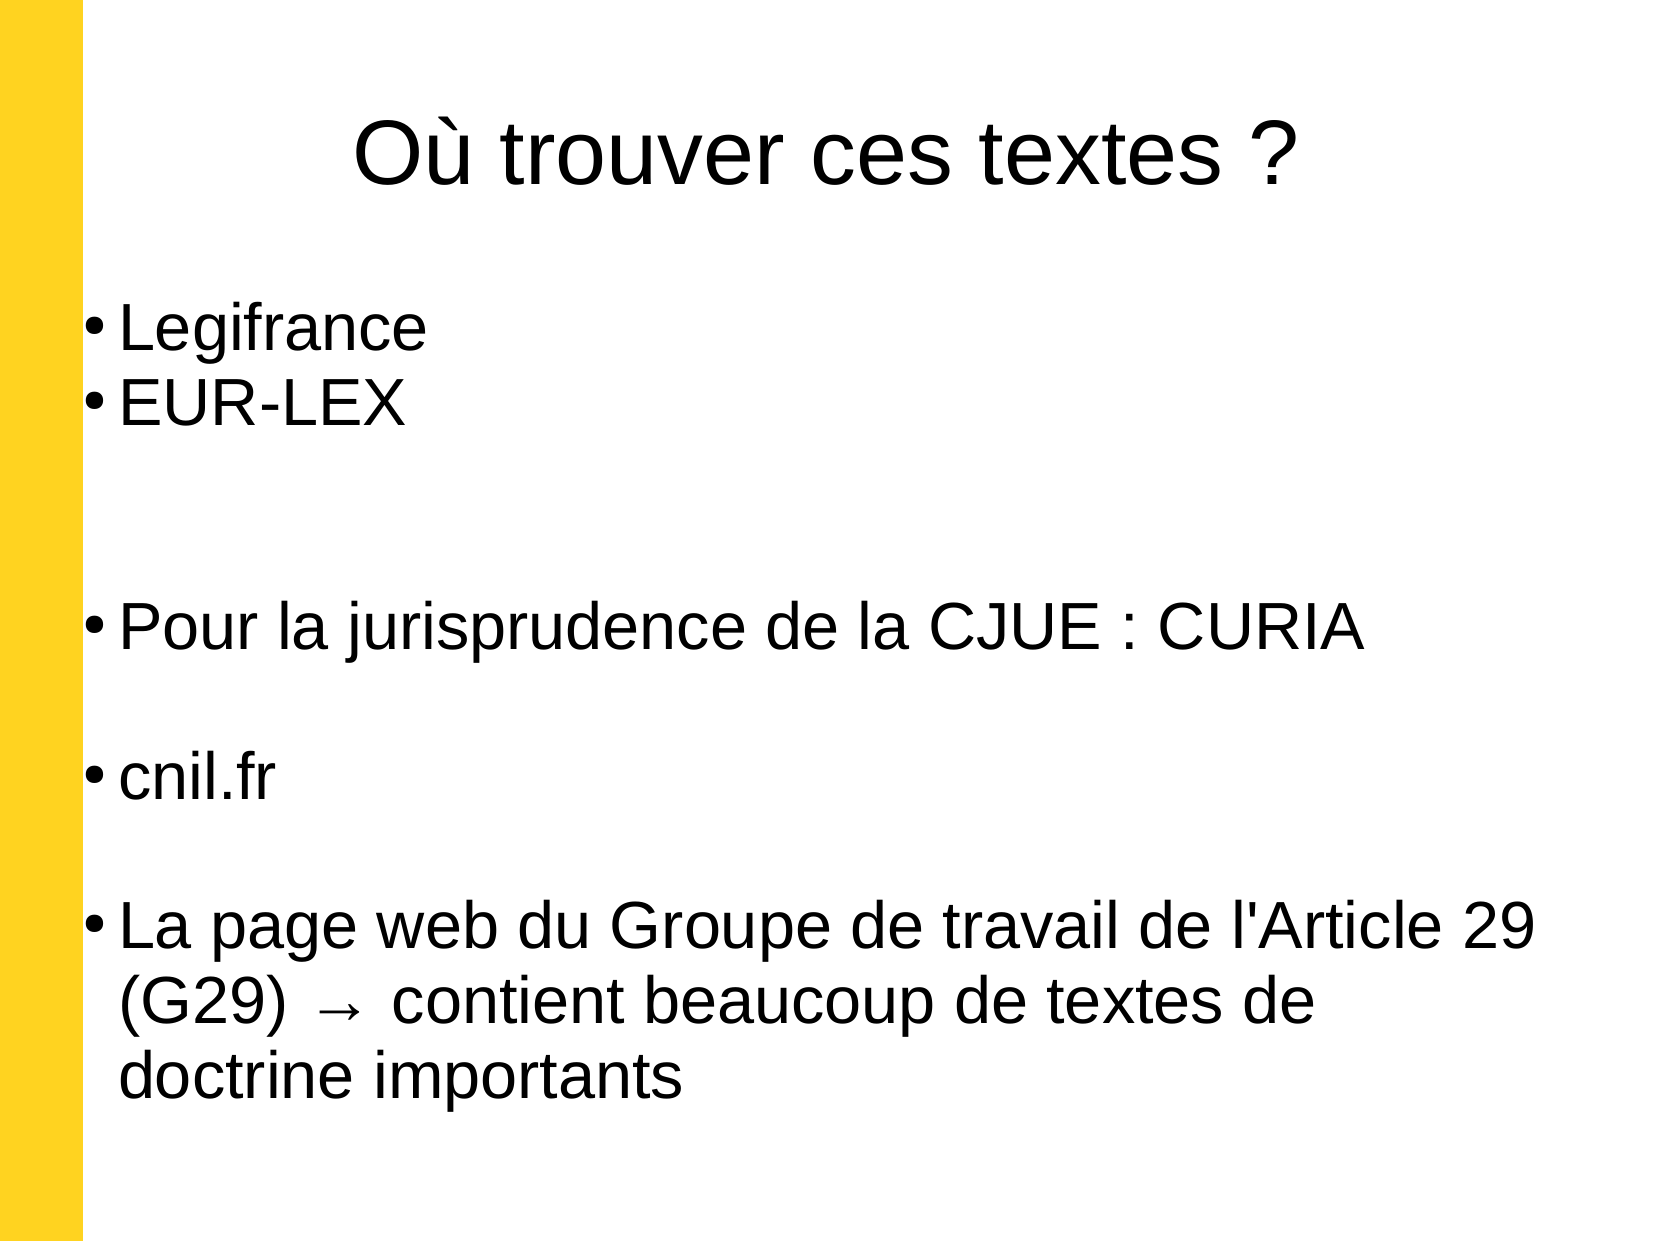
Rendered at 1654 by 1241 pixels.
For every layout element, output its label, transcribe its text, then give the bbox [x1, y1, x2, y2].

title Où trouver ces textes ? [83, 49, 1571, 257]
text_box [0, 0, 83, 1241]
subtitle Legifrance EUR-LEX Pour la jurisprudence de la CJUE : CURIA cnil.fr La page web du Groupe de travail de l'Article 29 (G29) → contient beaucoup de textes de doctrine importants [82, 290, 1571, 1111]
